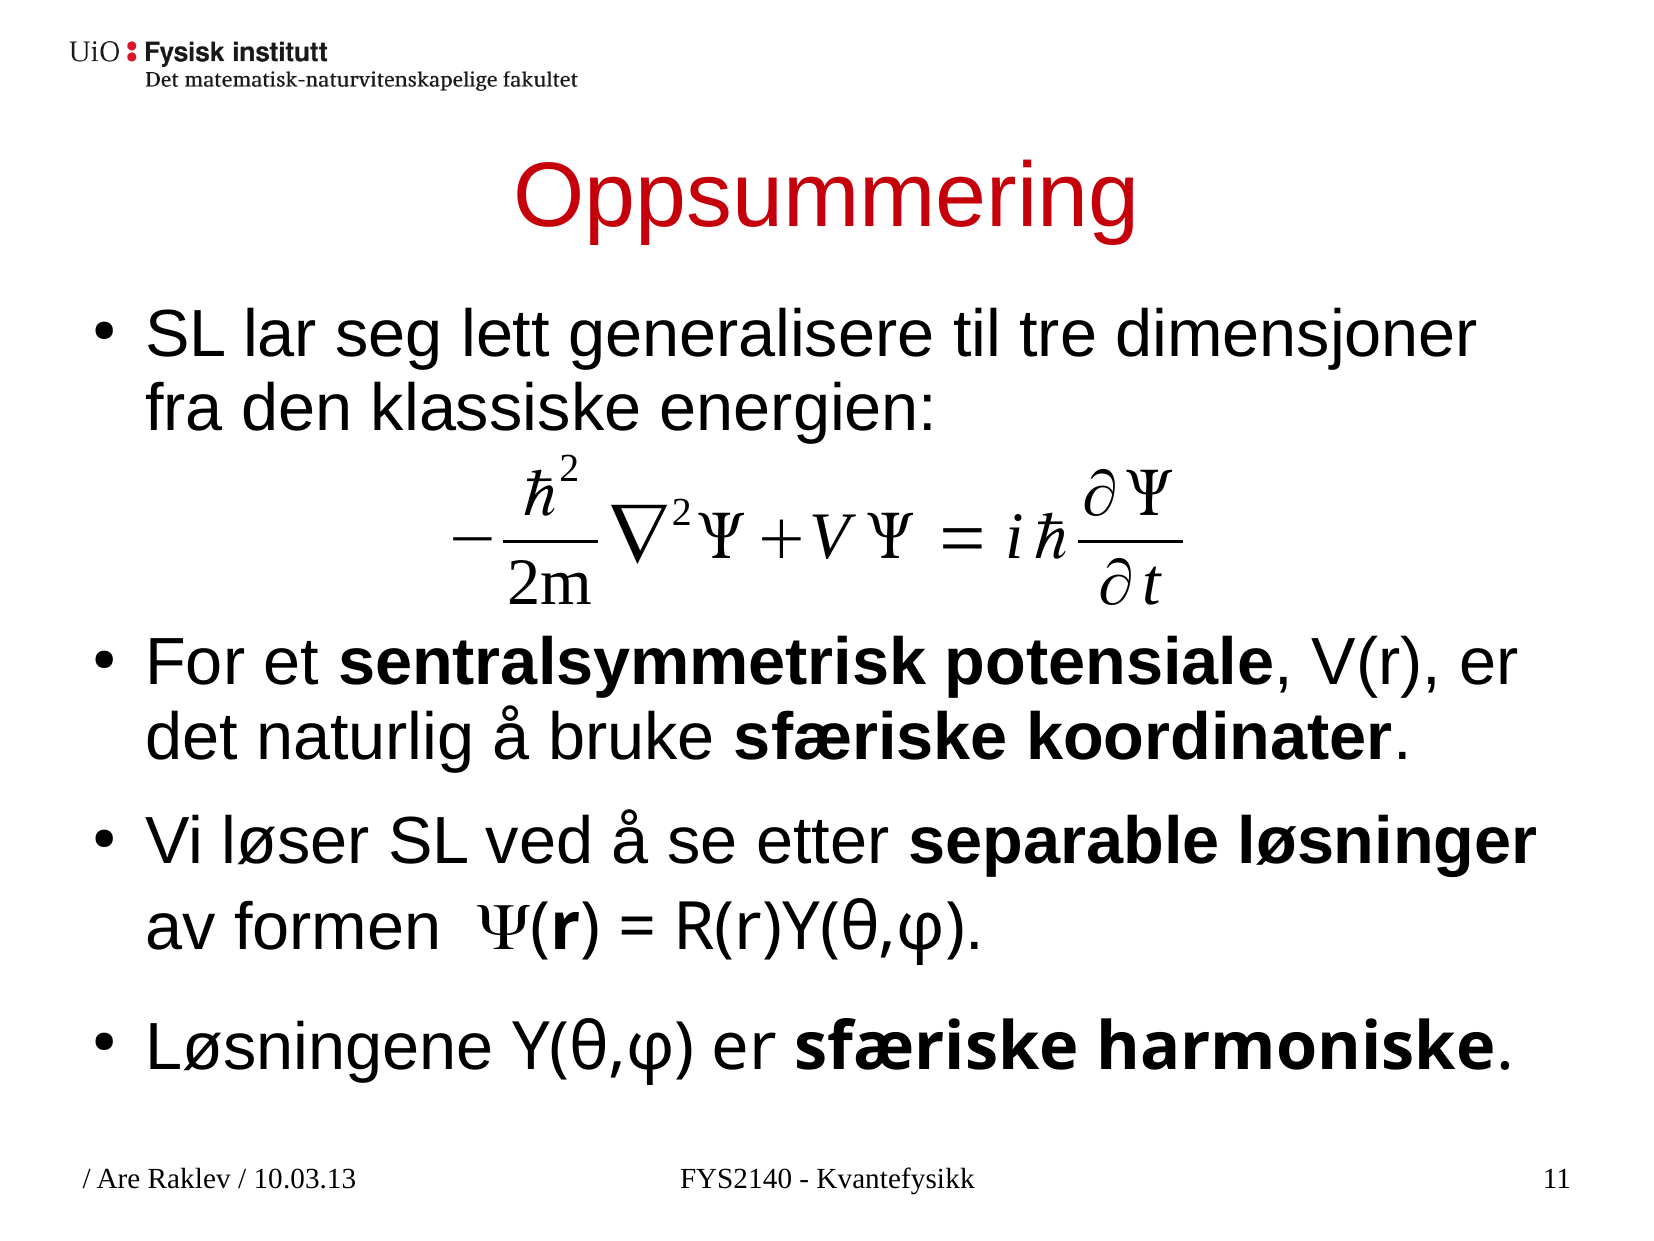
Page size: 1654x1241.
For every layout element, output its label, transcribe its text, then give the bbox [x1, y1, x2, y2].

chart [440, 446, 1193, 619]
picture [68, 37, 581, 93]
title Oppsummering [82, 90, 1571, 298]
list SL lar seg lett generalisere til tre dimensjoner fra den klassiske energien: For et sentralsymmetrisk potensiale, V(r), er det naturlig å bruke sfæriske koordinater. Vi løser SL ved å se etter separable løsninger av formen Ψ(r) = R(r)Y(θ,φ). Løsningene Y(θ,φ) er sfæriske harmoniske. [74, 295, 1567, 1100]
